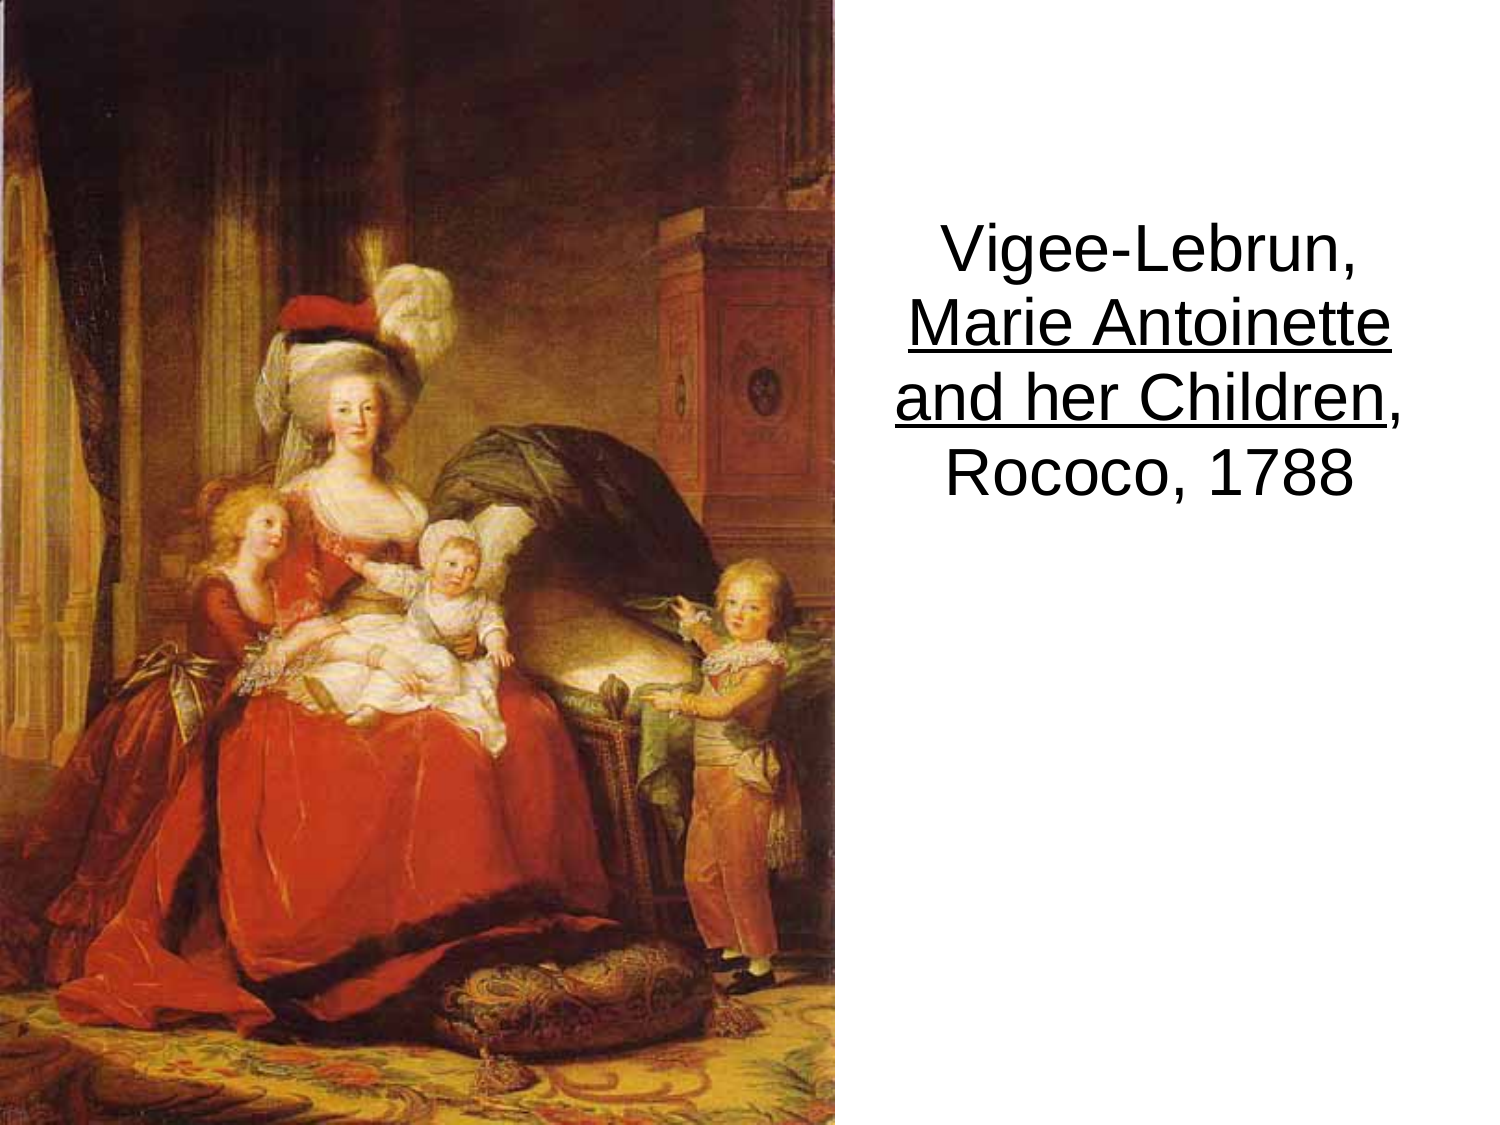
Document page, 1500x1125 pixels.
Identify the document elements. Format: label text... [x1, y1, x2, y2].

title Vigee-Lebrun, Marie Antoinette and her Children, Rococo, 1788 [874, 45, 1425, 676]
picture [0, 0, 835, 1125]
